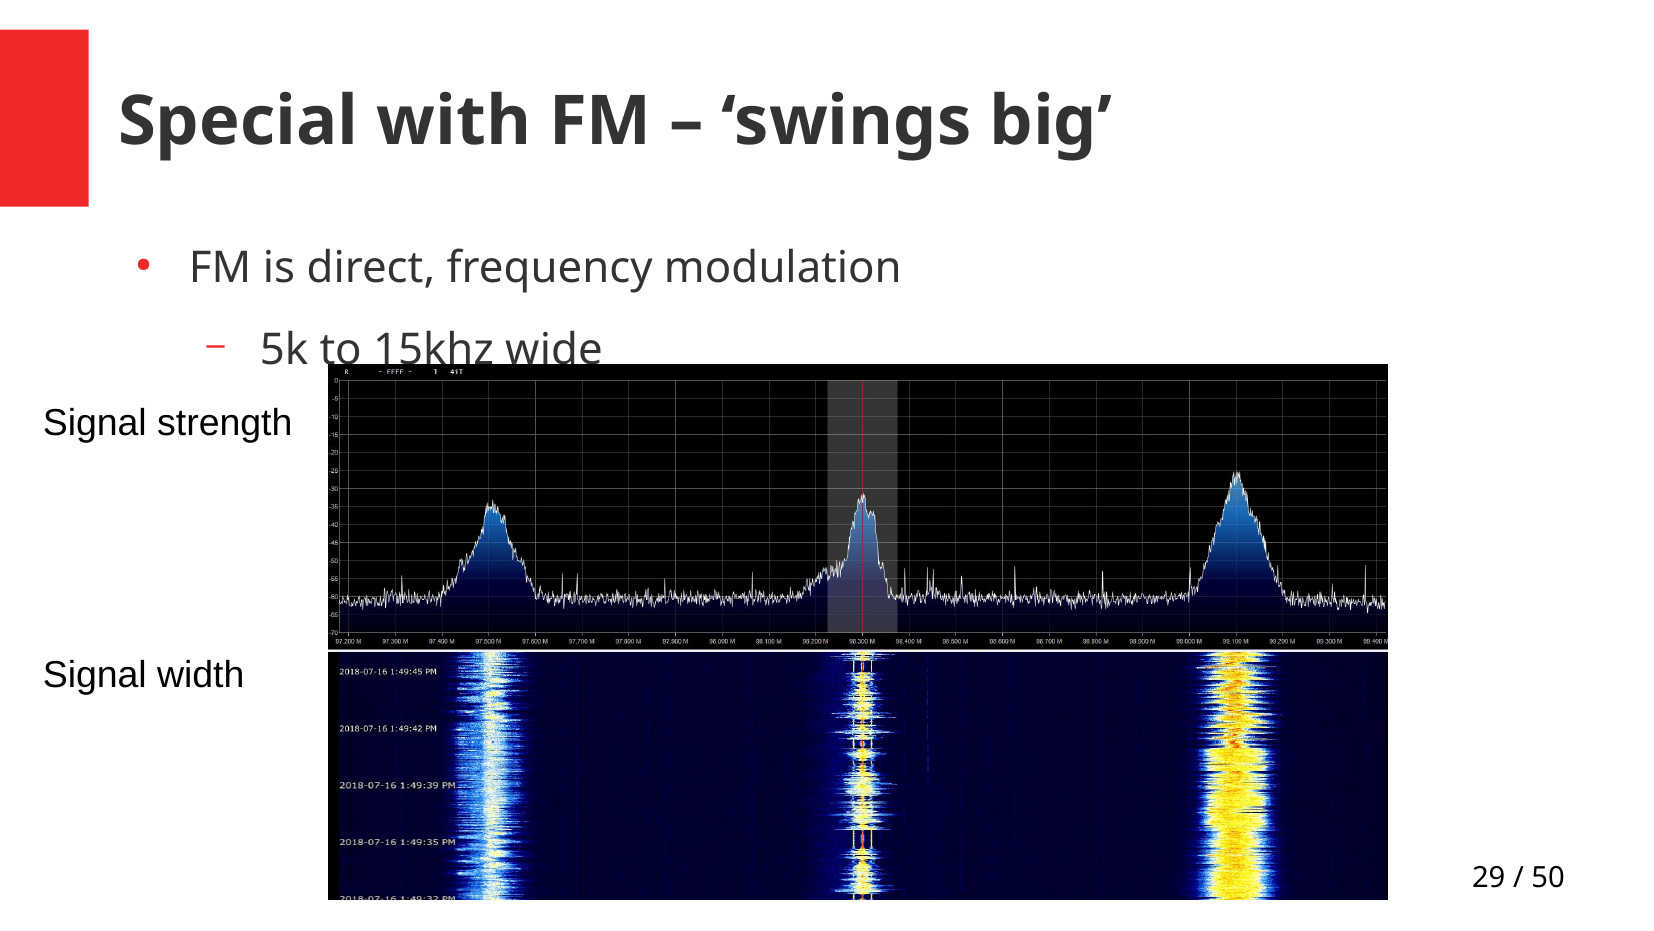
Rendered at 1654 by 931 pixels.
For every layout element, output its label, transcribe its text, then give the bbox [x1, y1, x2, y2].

title Special with FM – ‘swings big’ [118, 29, 1595, 207]
picture [328, 364, 1388, 901]
list FM is direct, frequency modulation 5k to 15khz wide [118, 236, 1595, 376]
text_box Signal strength Signal width [28, 394, 329, 770]
